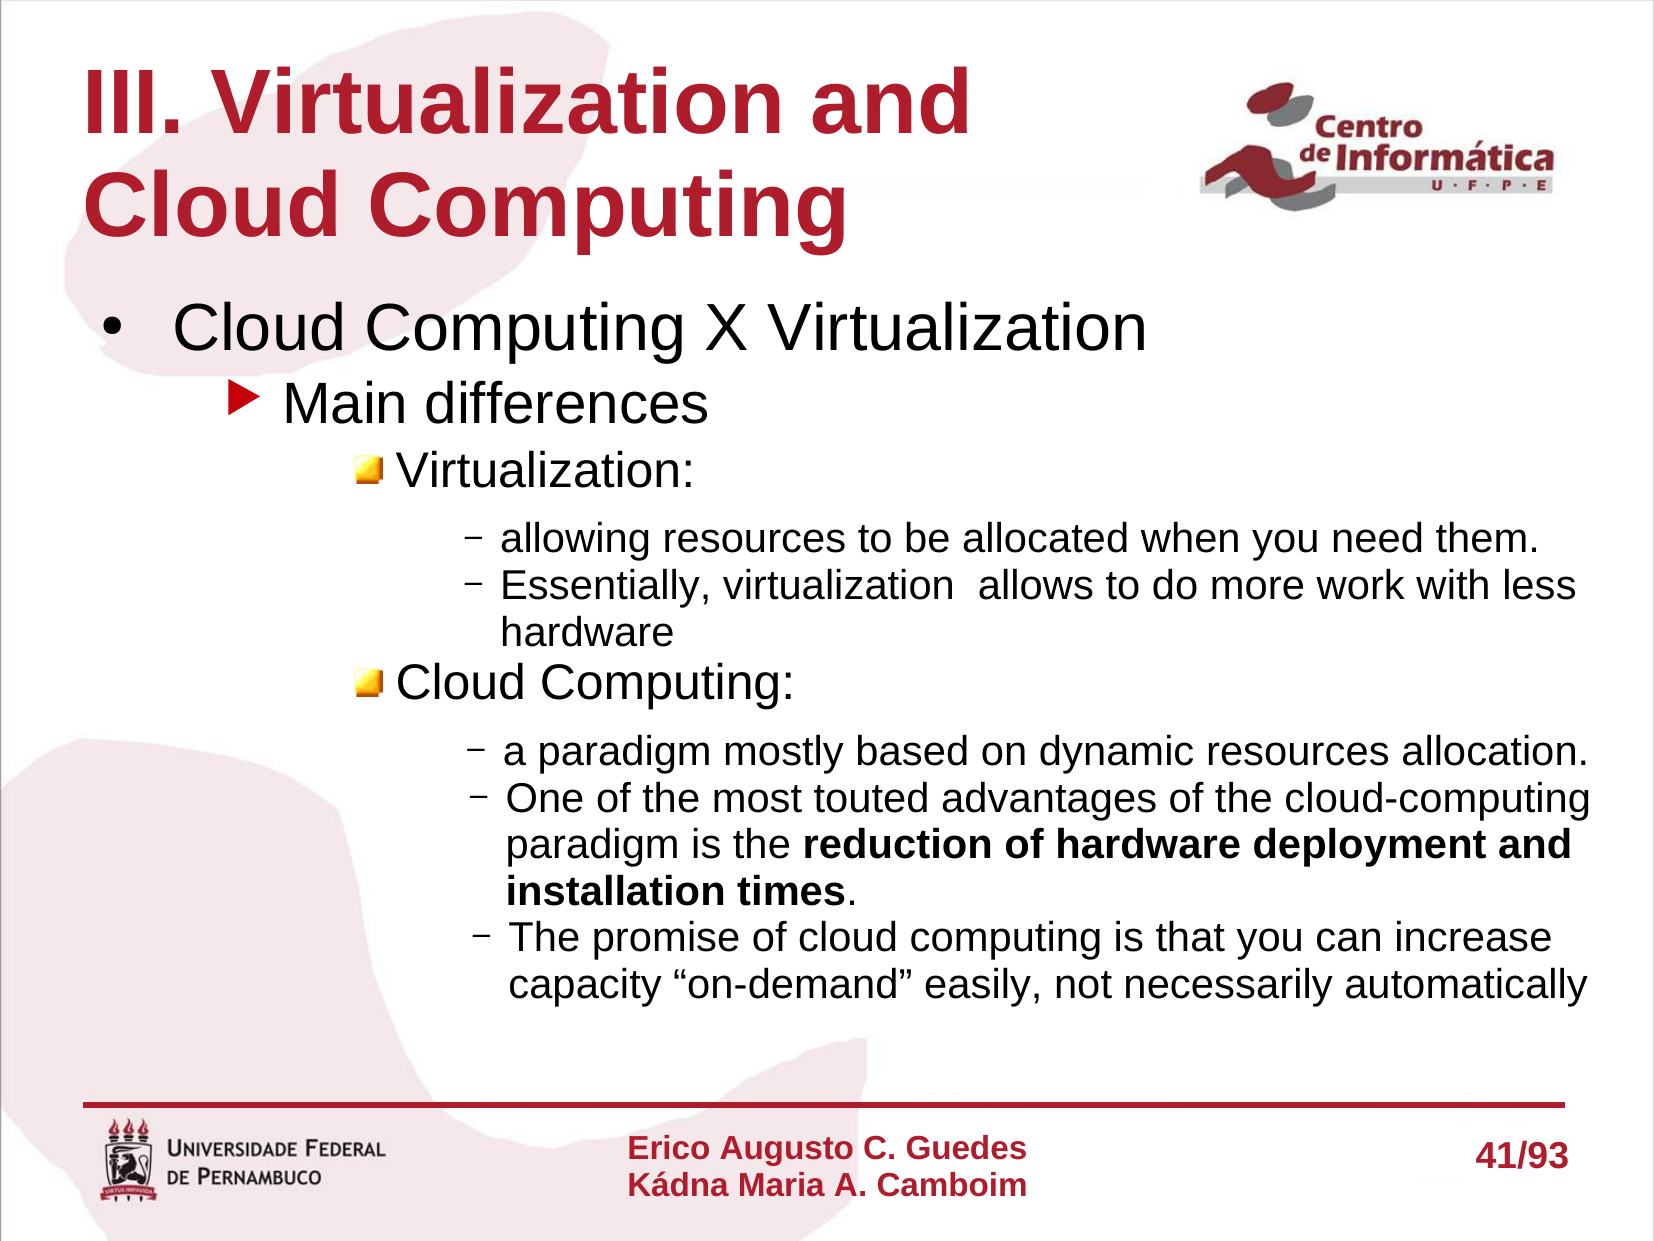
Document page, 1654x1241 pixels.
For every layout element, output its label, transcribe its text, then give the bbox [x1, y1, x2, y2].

title III. Virtualization and Cloud Computing [82, 34, 1571, 272]
picture [0, 0, 1654, 1241]
list Cloud Computing X Virtualization Main differences Virtualization: allowing resources to be allocated when you need them. Essentially, virtualization allows to do more work with less hardware Cloud Computing: a paradigm mostly based on dynamic resources allocation. One of the most touted advantages of the cloud-computing paradigm is the reduction of hardware deployment and installation times. The promise of cloud computing is that you can increase capacity “on-demand” easily, not necessarily automatically [82, 290, 1595, 1094]
